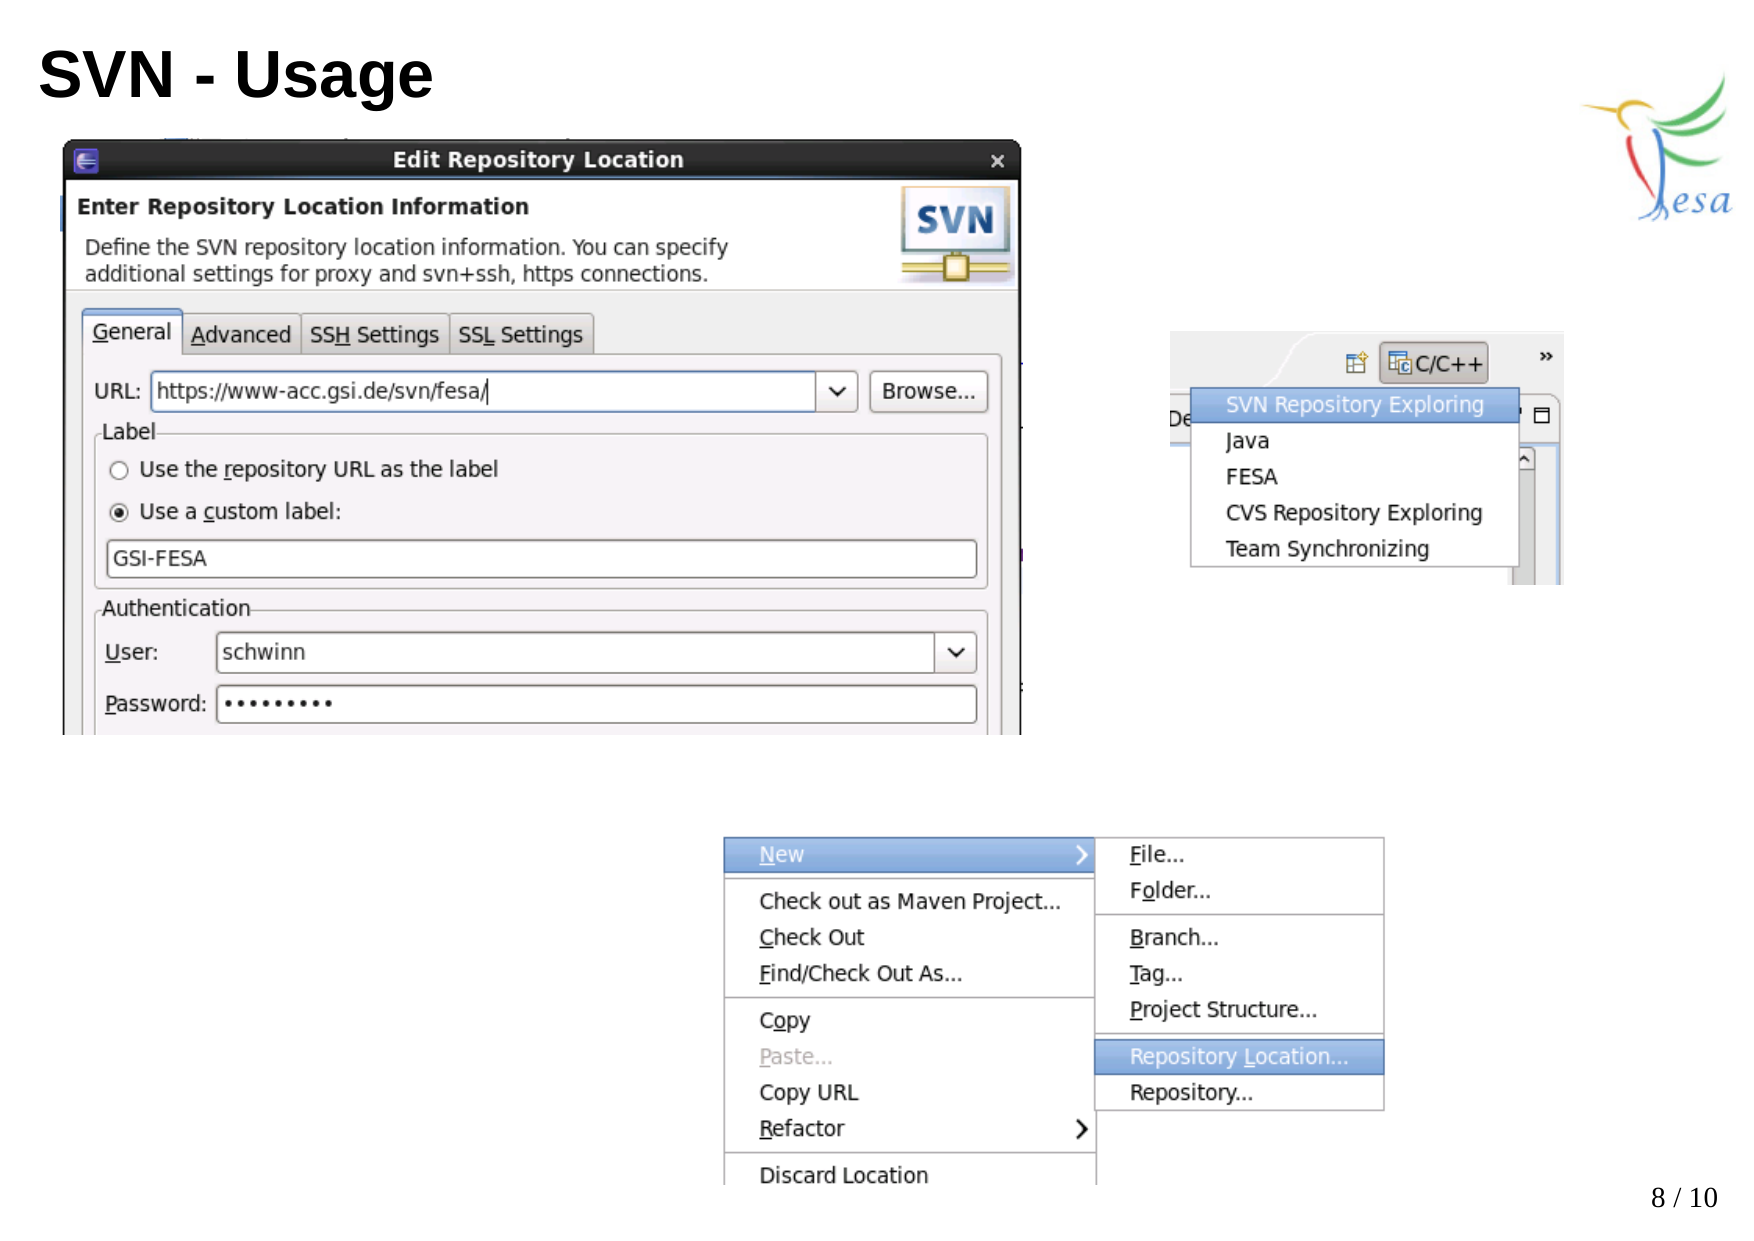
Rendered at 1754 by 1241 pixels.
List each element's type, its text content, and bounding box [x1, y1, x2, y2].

picture [705, 820, 1421, 1186]
picture [1579, 64, 1736, 222]
text_box SVN - Usage [23, 30, 451, 120]
picture [1170, 331, 1564, 586]
picture [60, 138, 1023, 736]
